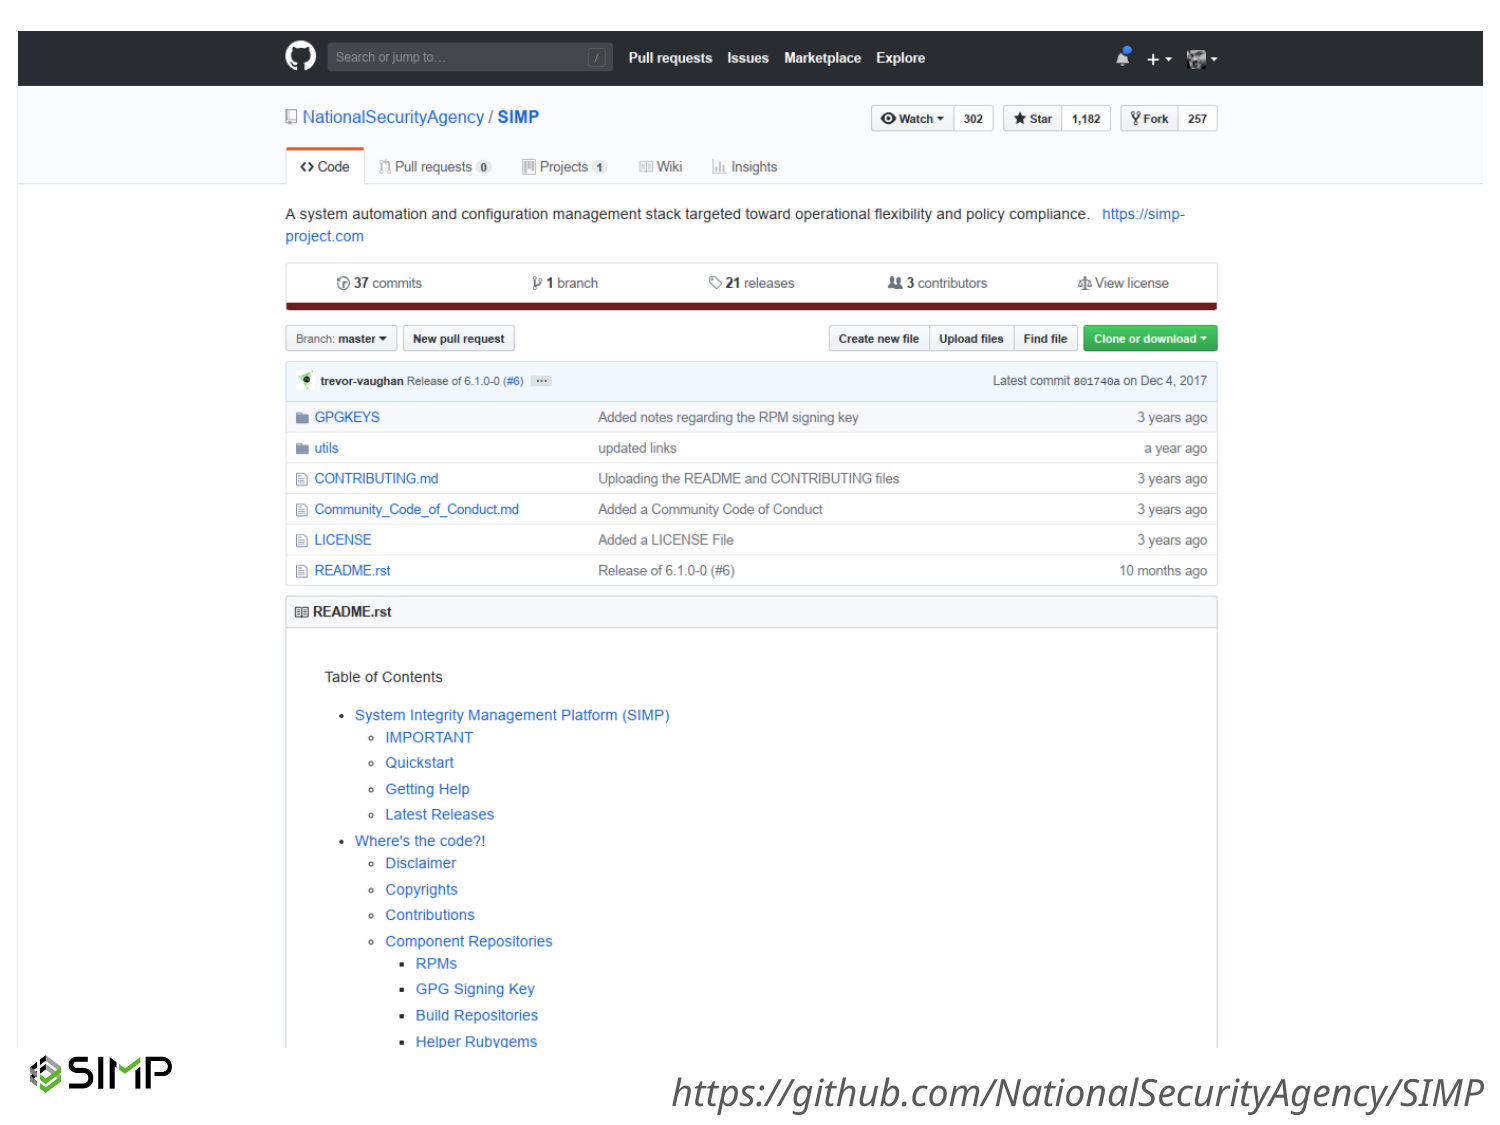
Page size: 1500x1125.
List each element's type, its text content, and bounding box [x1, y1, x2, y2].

picture [17, 31, 1483, 1048]
picture [30, 1055, 172, 1093]
subtitle https://github.com/NationalSecurityAgency/SIMP [234, 1047, 1500, 1125]
